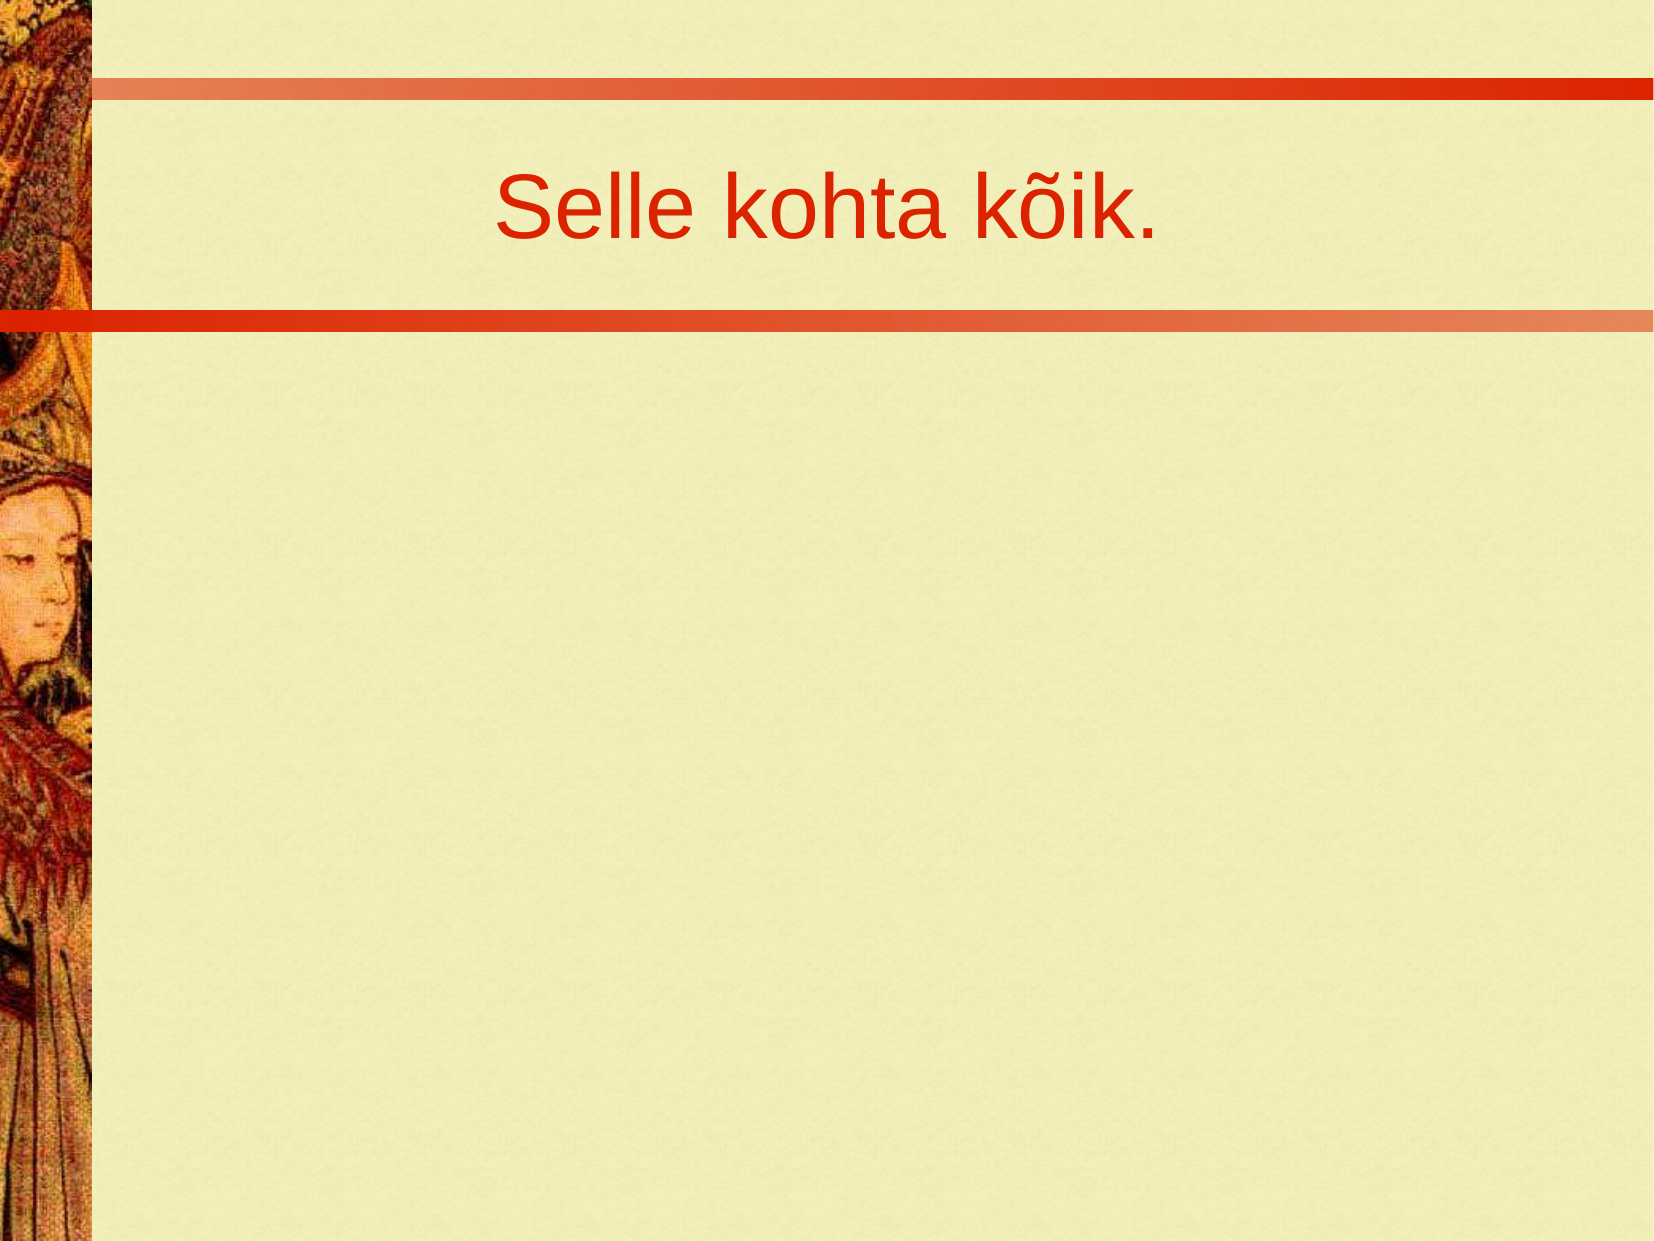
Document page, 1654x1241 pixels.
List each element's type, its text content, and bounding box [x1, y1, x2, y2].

picture [0, 332, 1654, 1241]
title Selle kohta kõik. [121, 102, 1534, 311]
picture [0, 0, 1654, 310]
